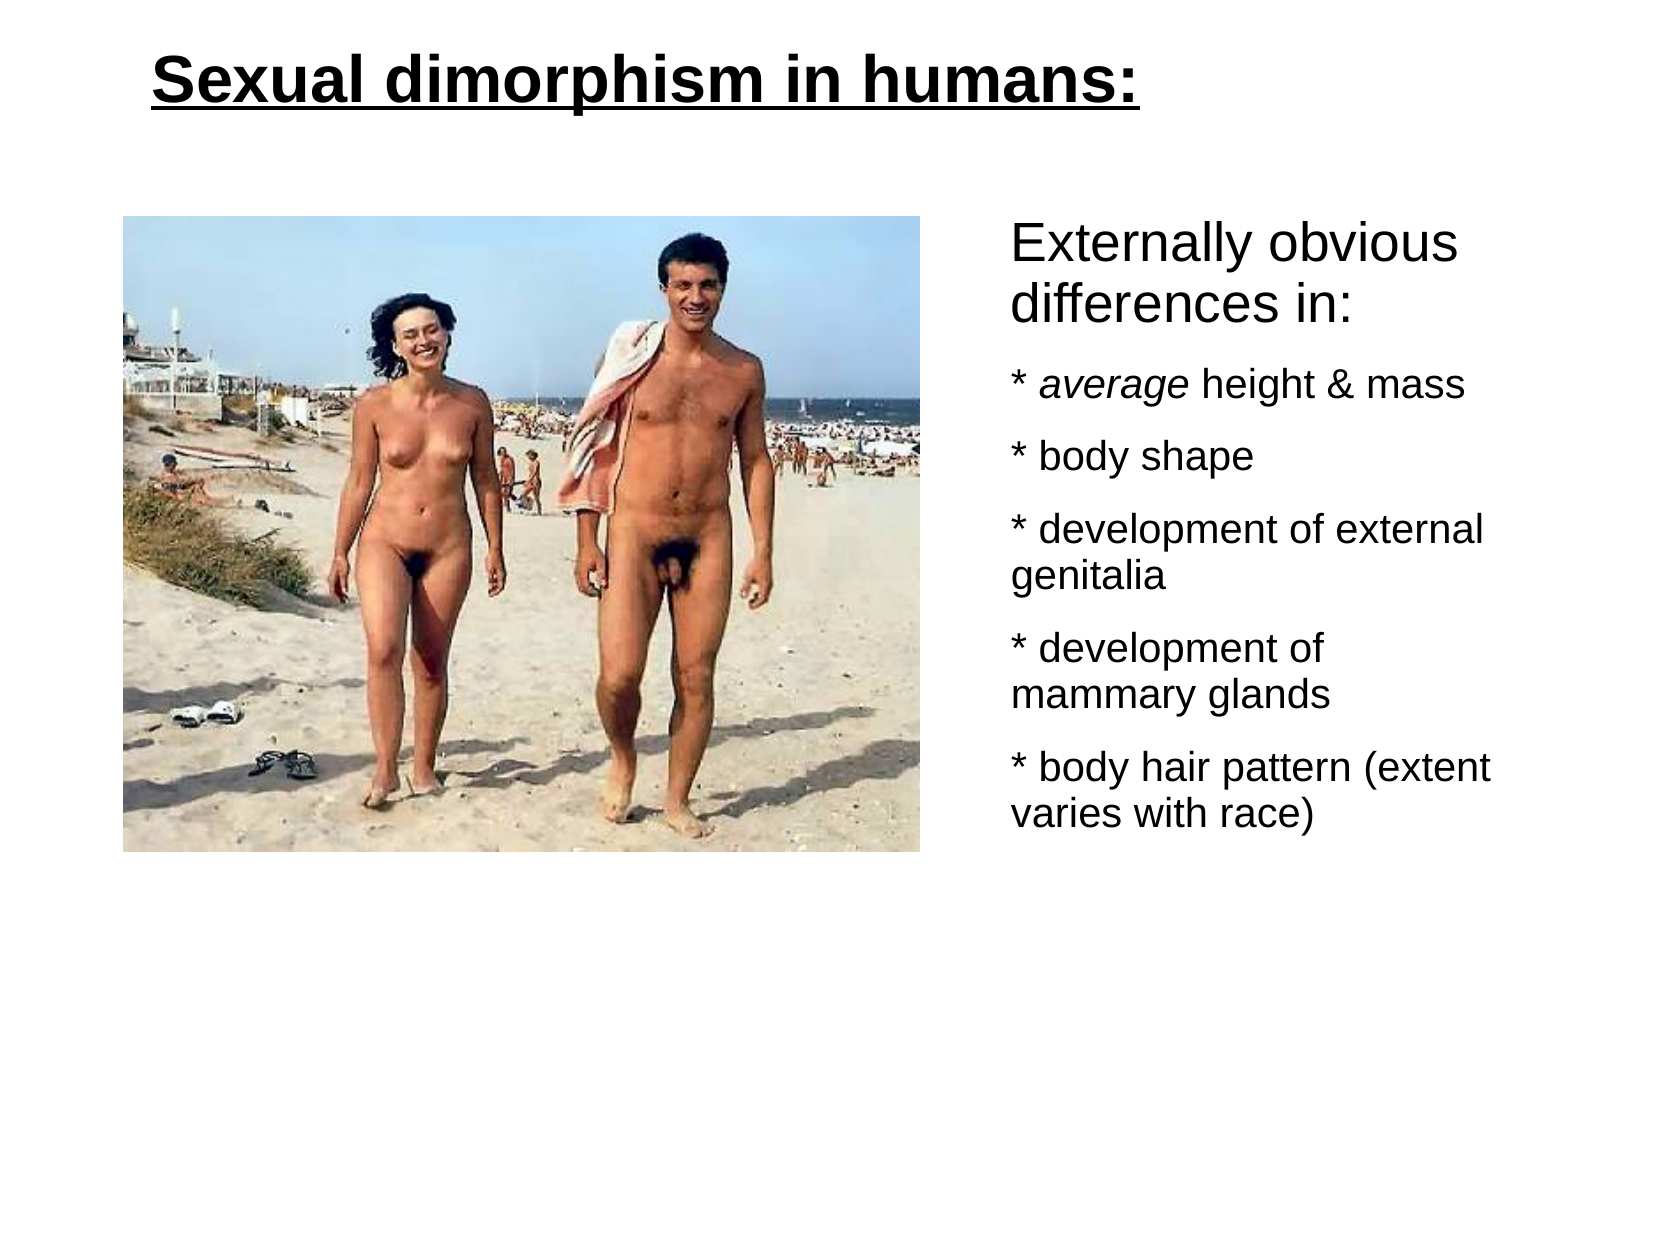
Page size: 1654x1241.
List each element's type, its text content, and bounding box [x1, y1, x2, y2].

chart [123, 216, 920, 852]
text_box Sexual dimorphism in humans: [136, 34, 1556, 125]
text_box Externally obvious differences in: * average height & mass * body shape * development of external genitalia * development of mammary glands * body hair pattern (extent varies with race) [996, 203, 1518, 1031]
